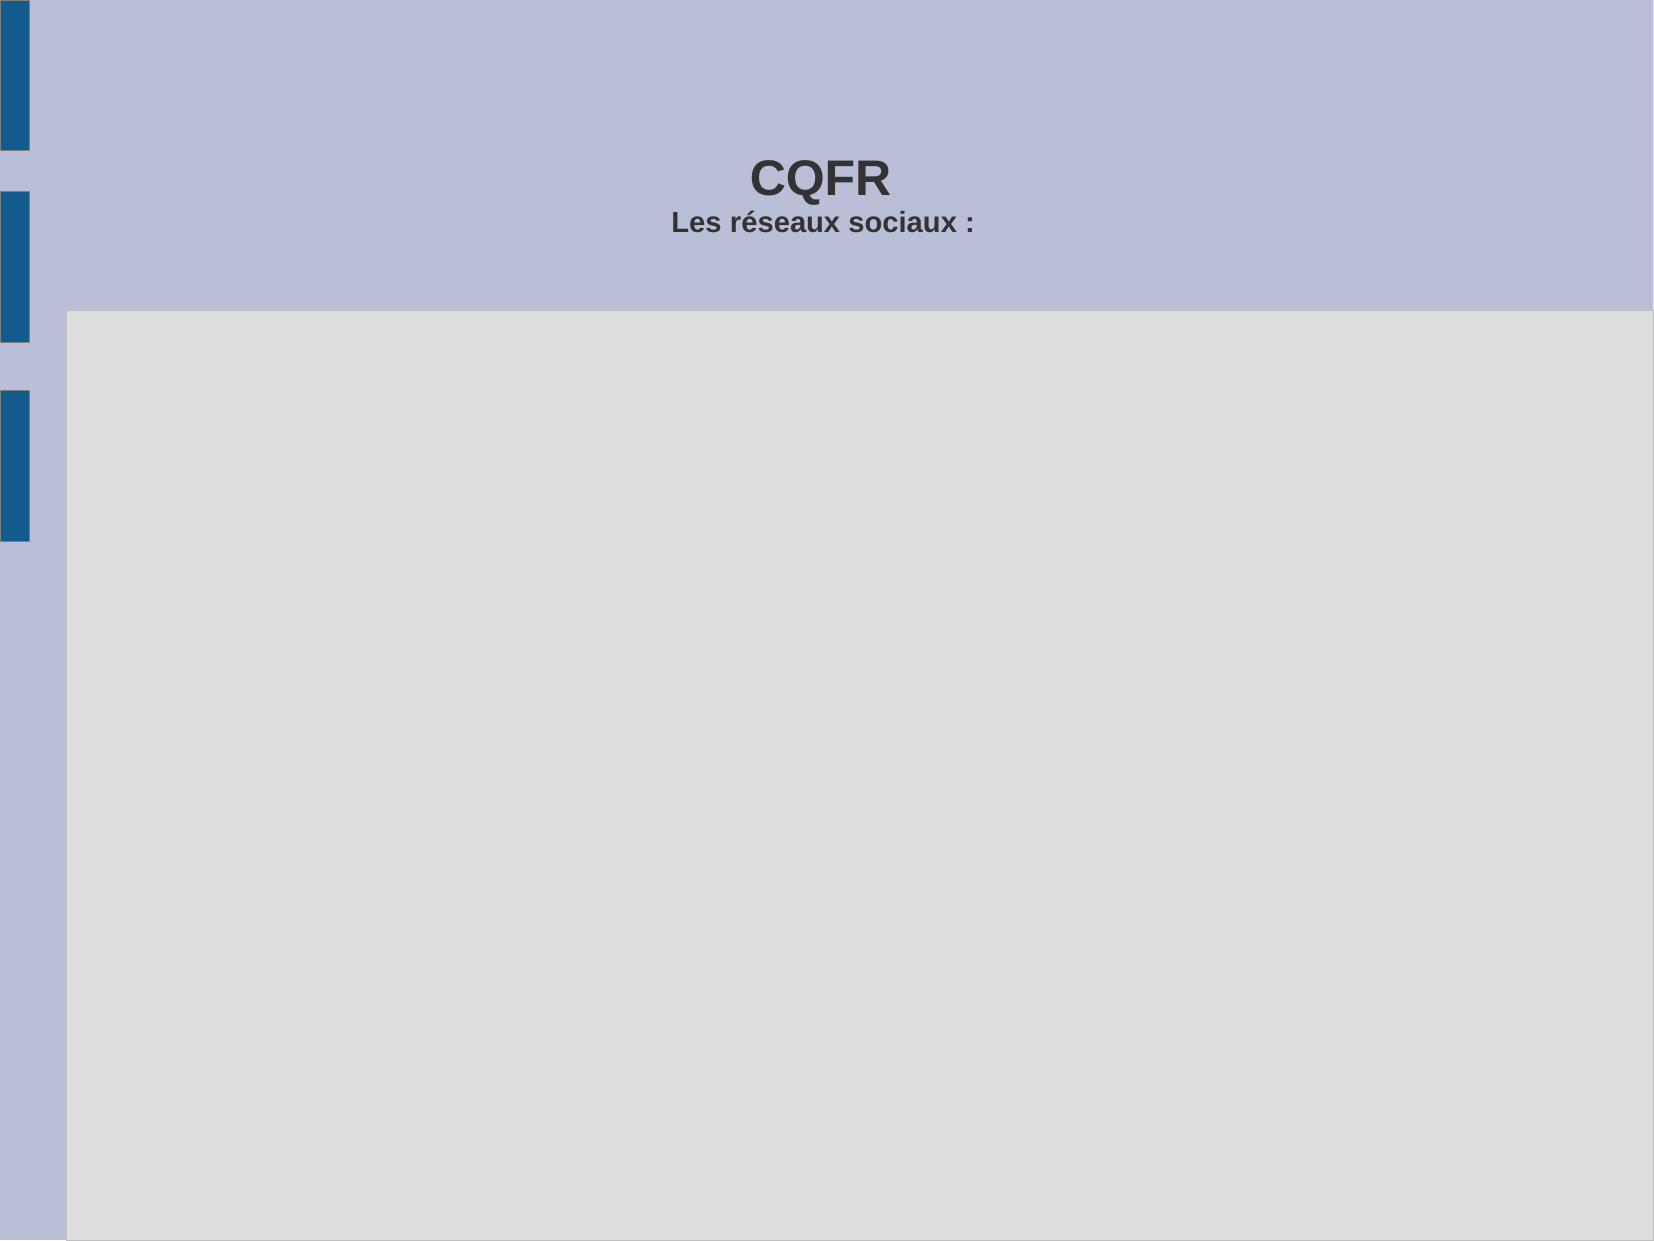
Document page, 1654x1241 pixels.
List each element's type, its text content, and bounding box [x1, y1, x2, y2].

title CQFR Les réseaux sociaux : [121, 91, 1534, 299]
